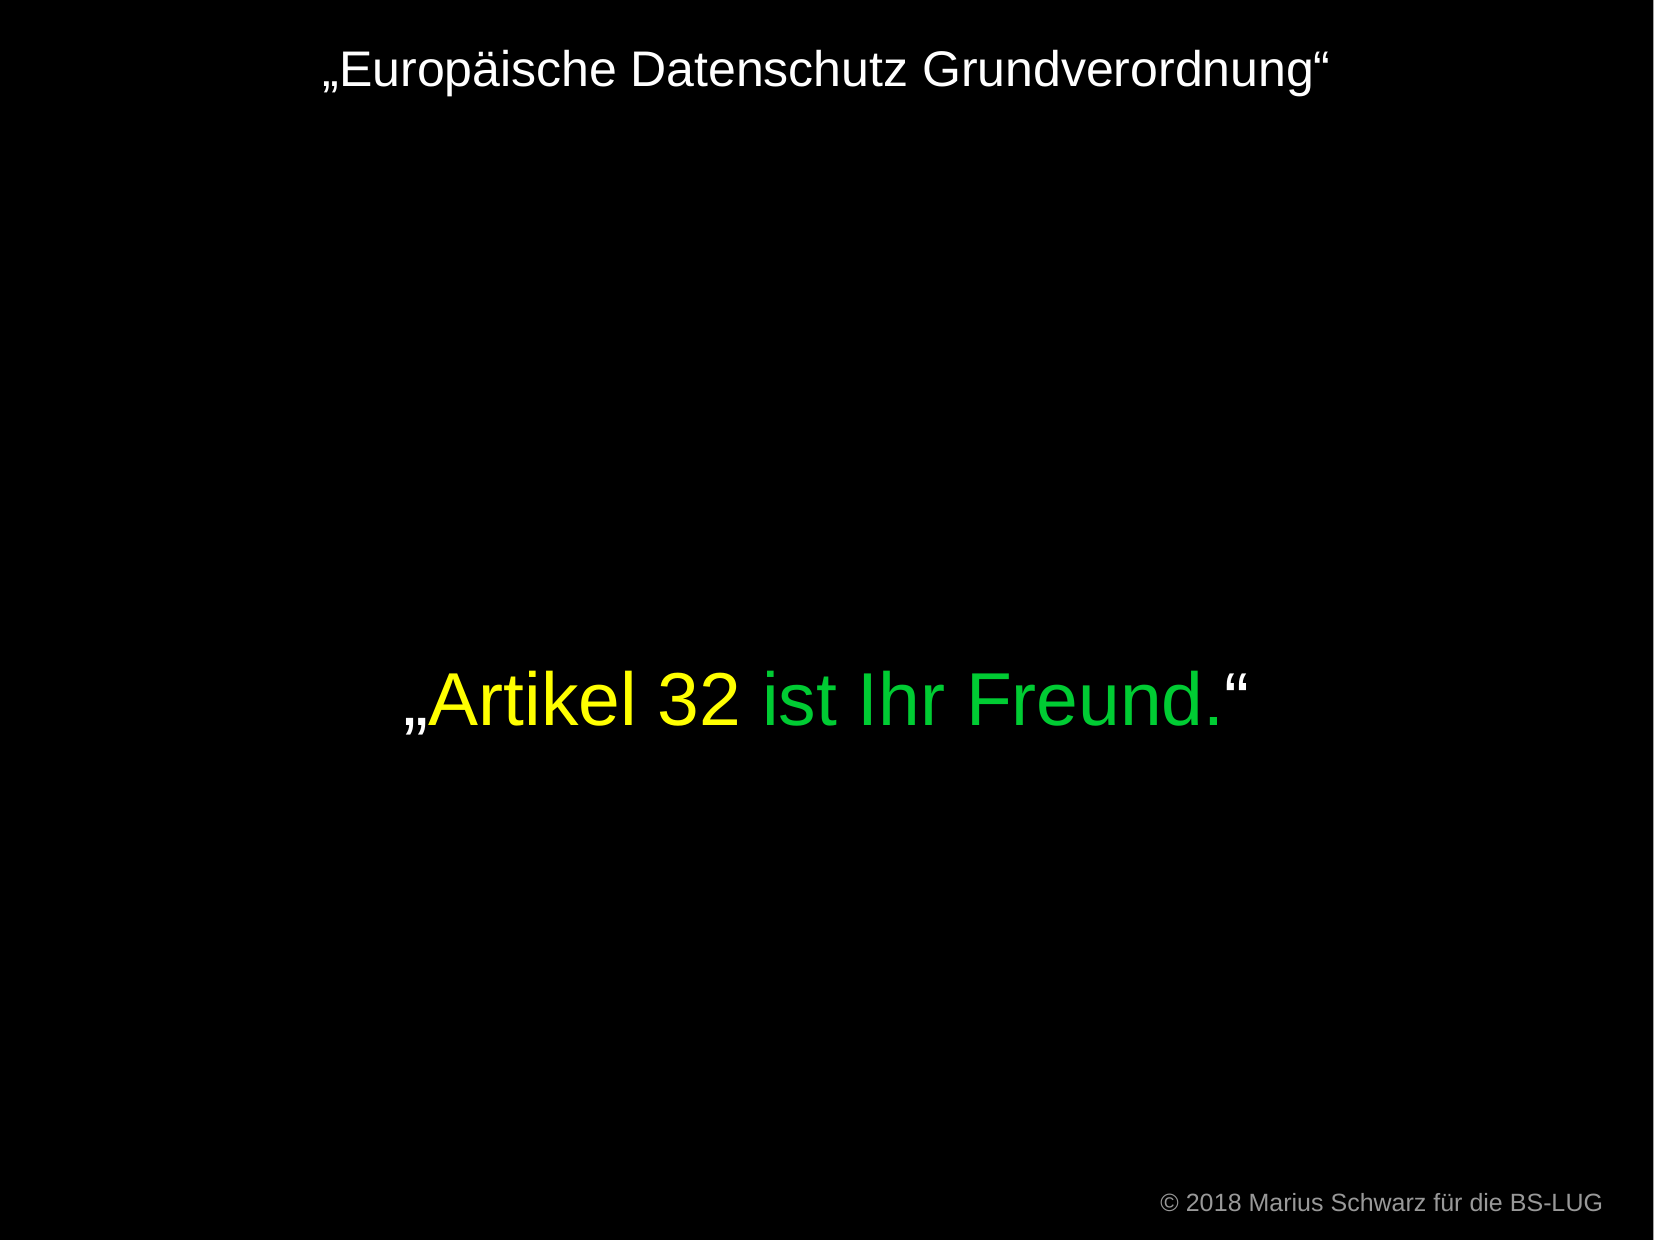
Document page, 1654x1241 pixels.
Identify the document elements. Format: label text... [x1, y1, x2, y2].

text_box © 2018 Marius Schwarz für die BS-LUG [1145, 1181, 1630, 1224]
text_box „Artikel 32 ist Ihr Freund.“ [82, 290, 1571, 1109]
title „Europäische Datenschutz Grundverordnung“ [82, 41, 1571, 209]
